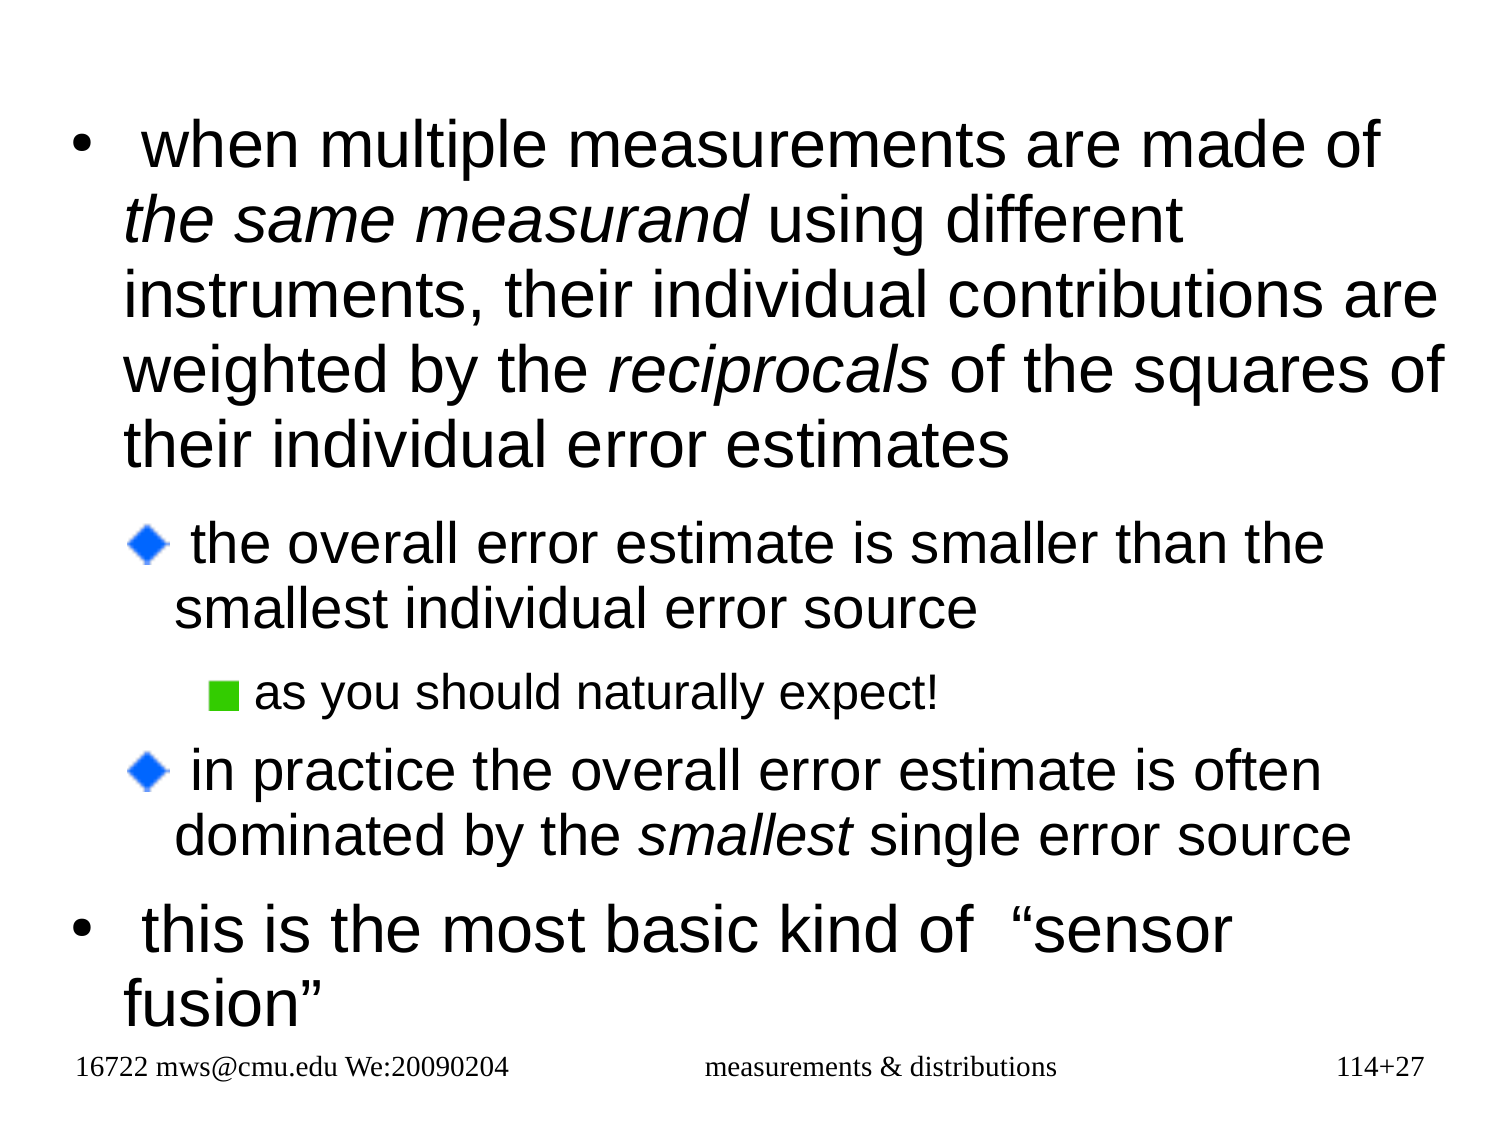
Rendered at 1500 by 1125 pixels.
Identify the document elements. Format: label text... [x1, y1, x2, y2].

list when multiple measurements are made of the same measurand using different instruments, their individual contributions are weighted by the reciprocals of the squares of their individual error estimates the overall error estimate is smaller than the smallest individual error source as you should naturally expect! in practice the overall error estimate is often dominated by the smallest single error source this is the most basic kind of “sensor fusion” [37, 99, 1463, 1048]
